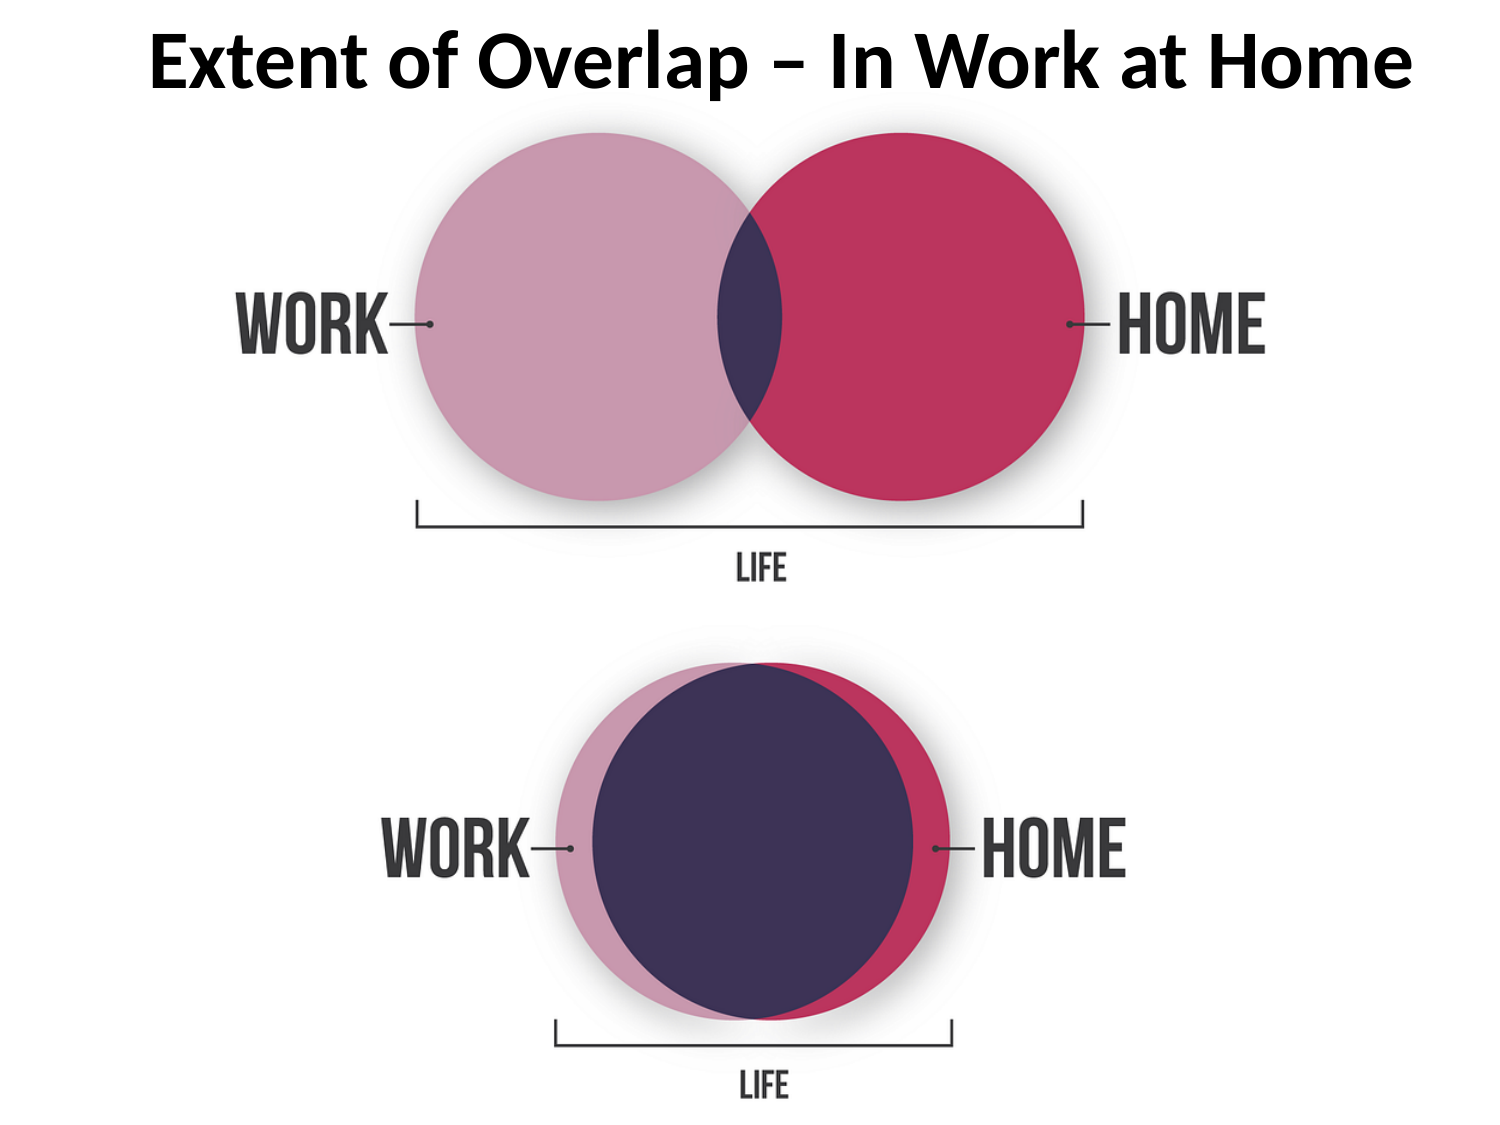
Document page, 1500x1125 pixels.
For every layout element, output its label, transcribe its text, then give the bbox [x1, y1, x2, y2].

picture [151, 114, 1349, 1125]
text_box Extent of Overlap – In Work at Home [133, 0, 1445, 114]
